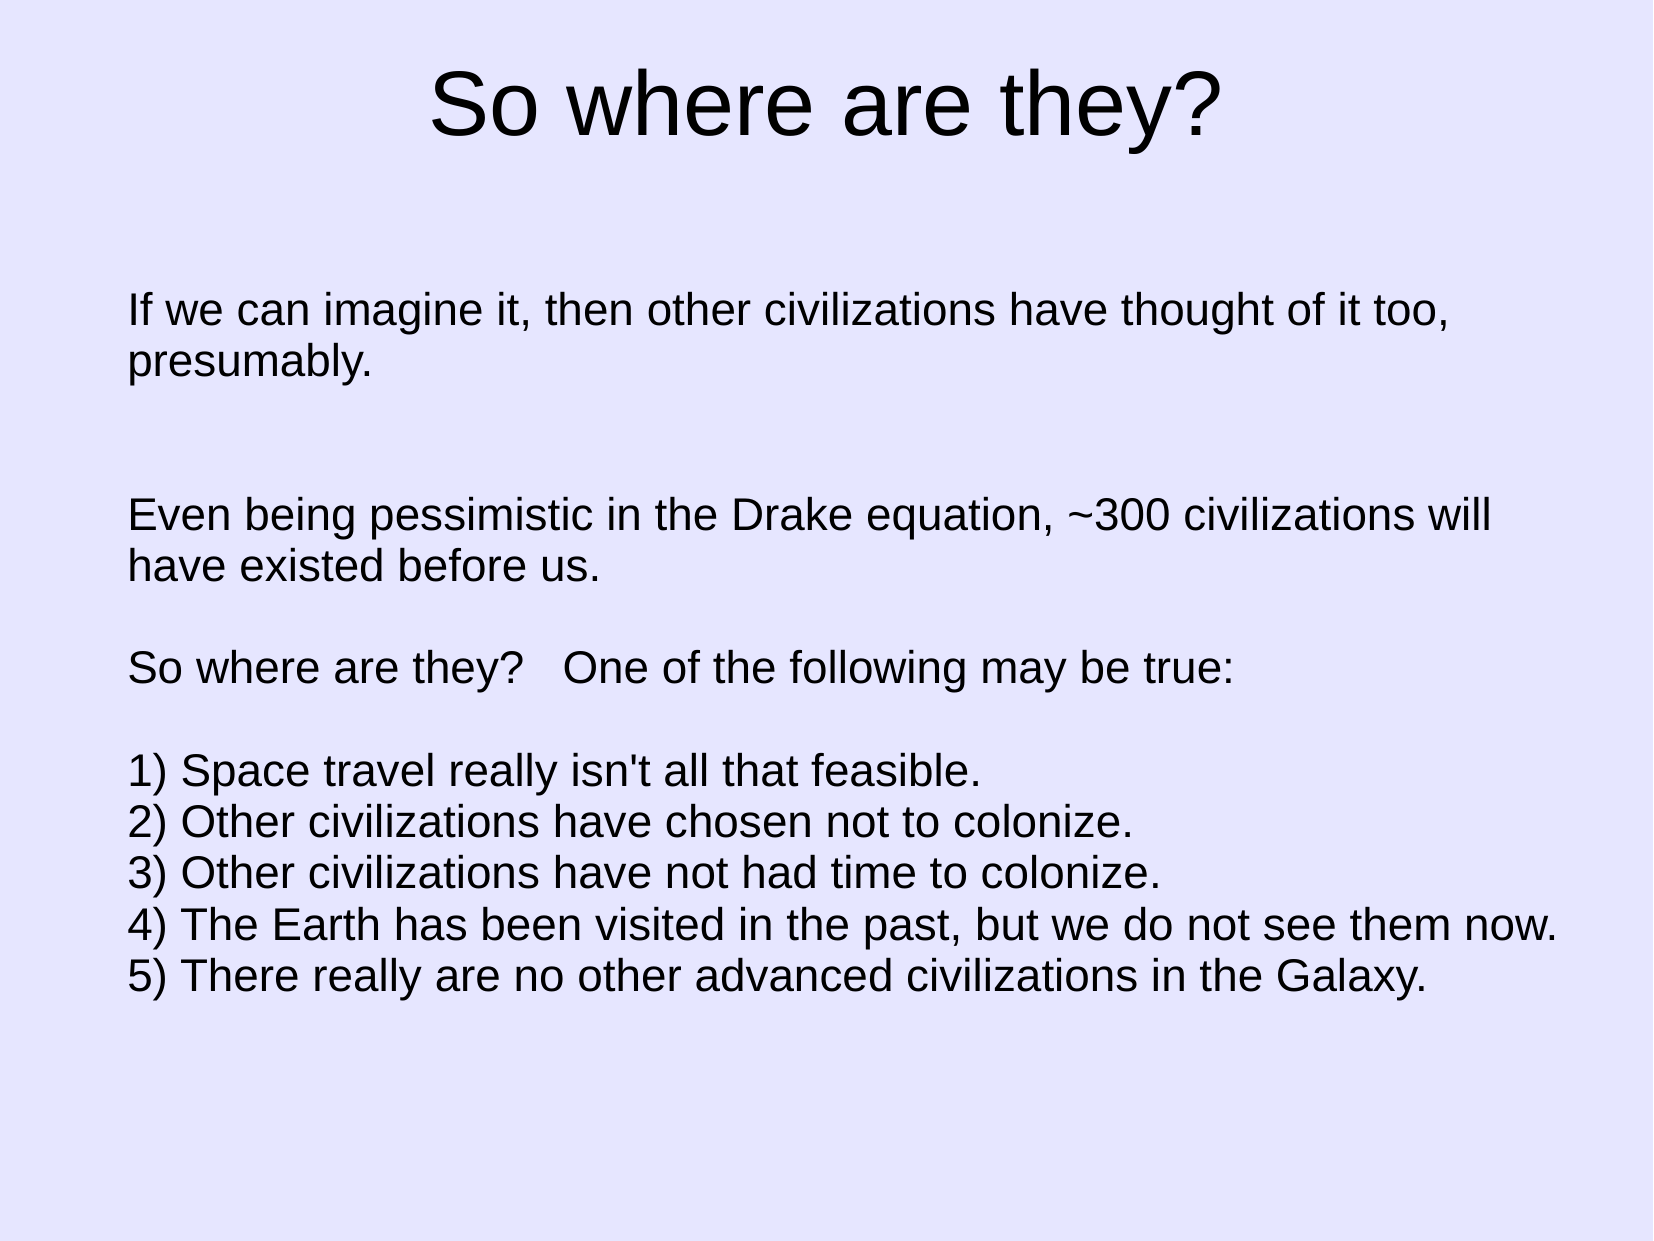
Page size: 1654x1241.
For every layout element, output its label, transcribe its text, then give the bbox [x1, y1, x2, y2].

title So where are they? [82, 52, 1571, 155]
text_box If we can imagine it, then other civilizations have thought of it too, presumably. Even being pessimistic in the Drake equation, ~300 civilizations will have existed before us. So where are they? One of the following may be true: 1) Space travel really isn't all that feasible. 2) Other civilizations have chosen not to colonize. 3) Other civilizations have not had time to colonize. 4) The Earth has been visited in the past, but we do not see them now. 5) There really are no other advanced civilizations in the Galaxy. [112, 225, 1578, 1009]
